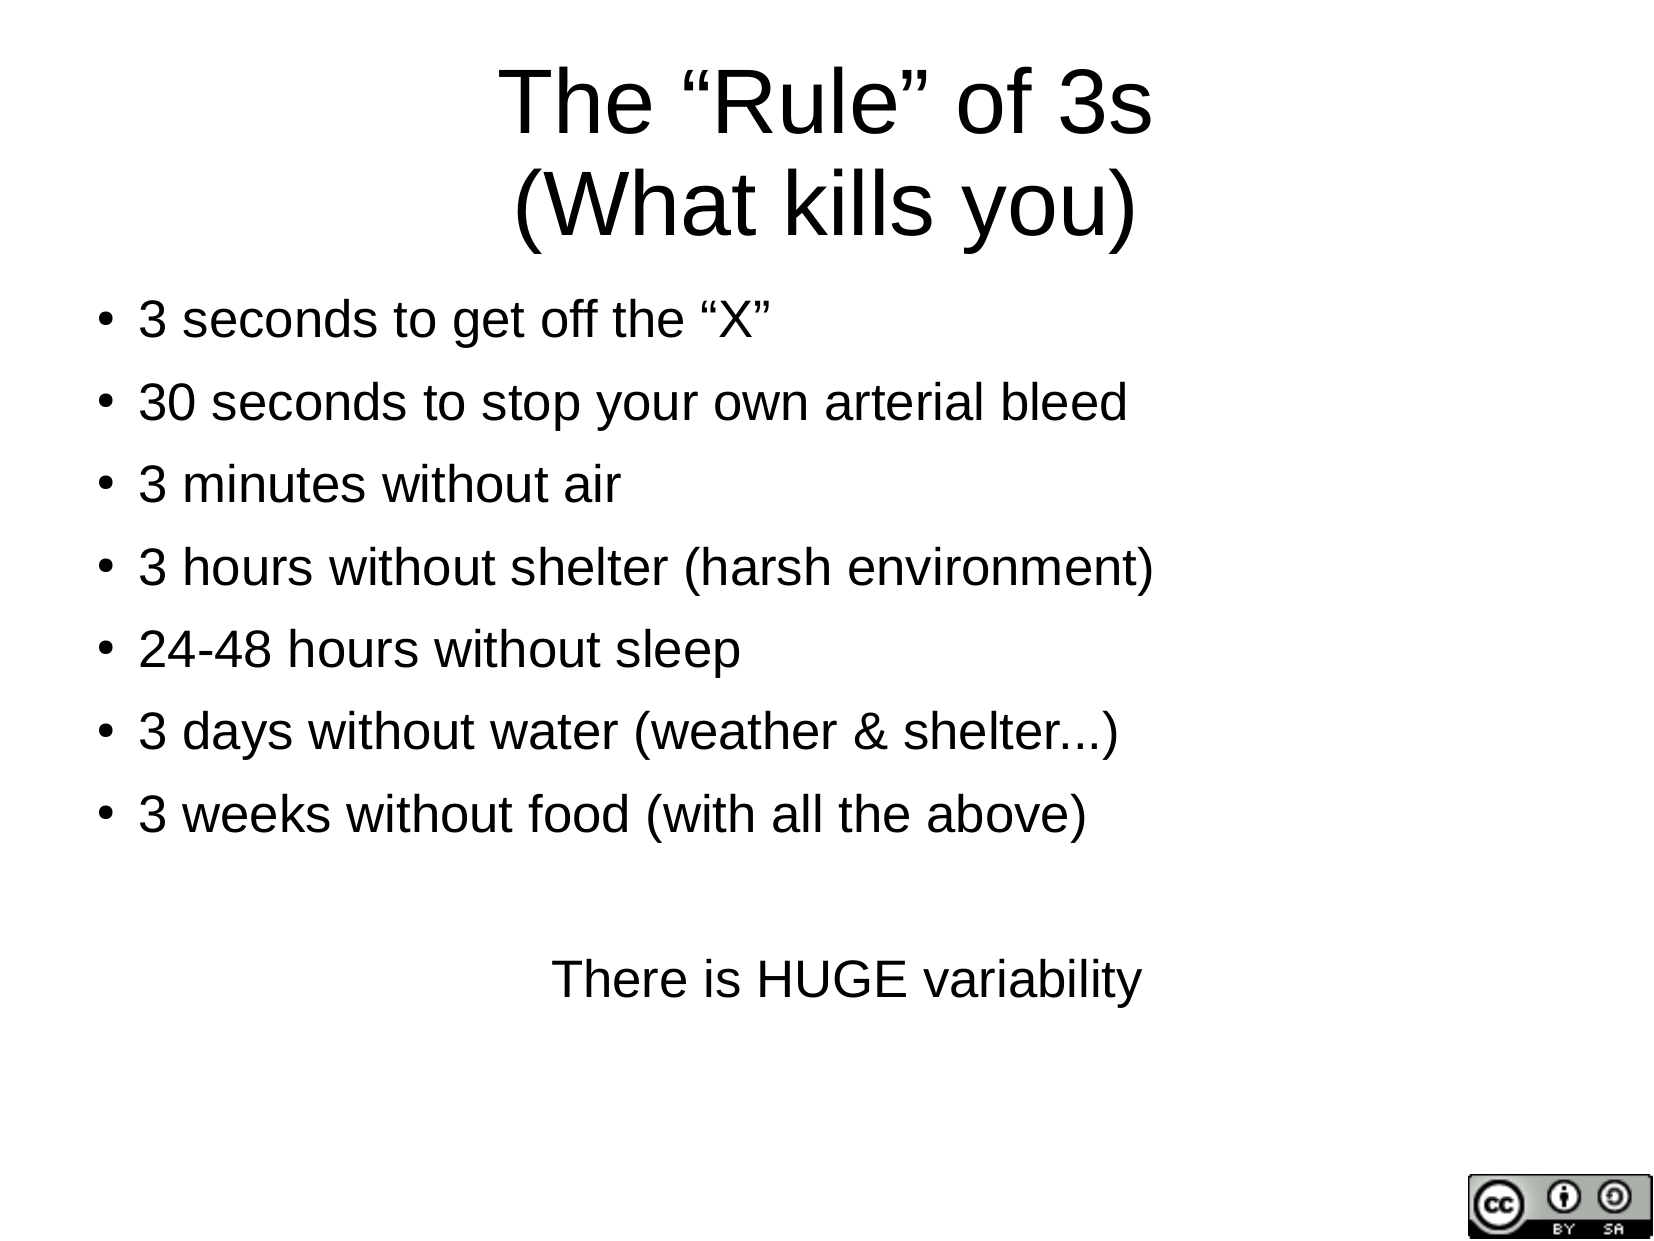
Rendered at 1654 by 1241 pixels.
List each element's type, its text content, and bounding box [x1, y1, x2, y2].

list 3 seconds to get off the “X” 30 seconds to stop your own arterial bleed 3 minutes without air 3 hours without shelter (harsh environment) 24-48 hours without sleep 3 days without water (weather & shelter...) 3 weeks without food (with all the above) There is HUGE variability [82, 290, 1571, 1010]
picture [1468, 1174, 1653, 1239]
title The “Rule” of 3s (What kills you) [82, 49, 1571, 257]
